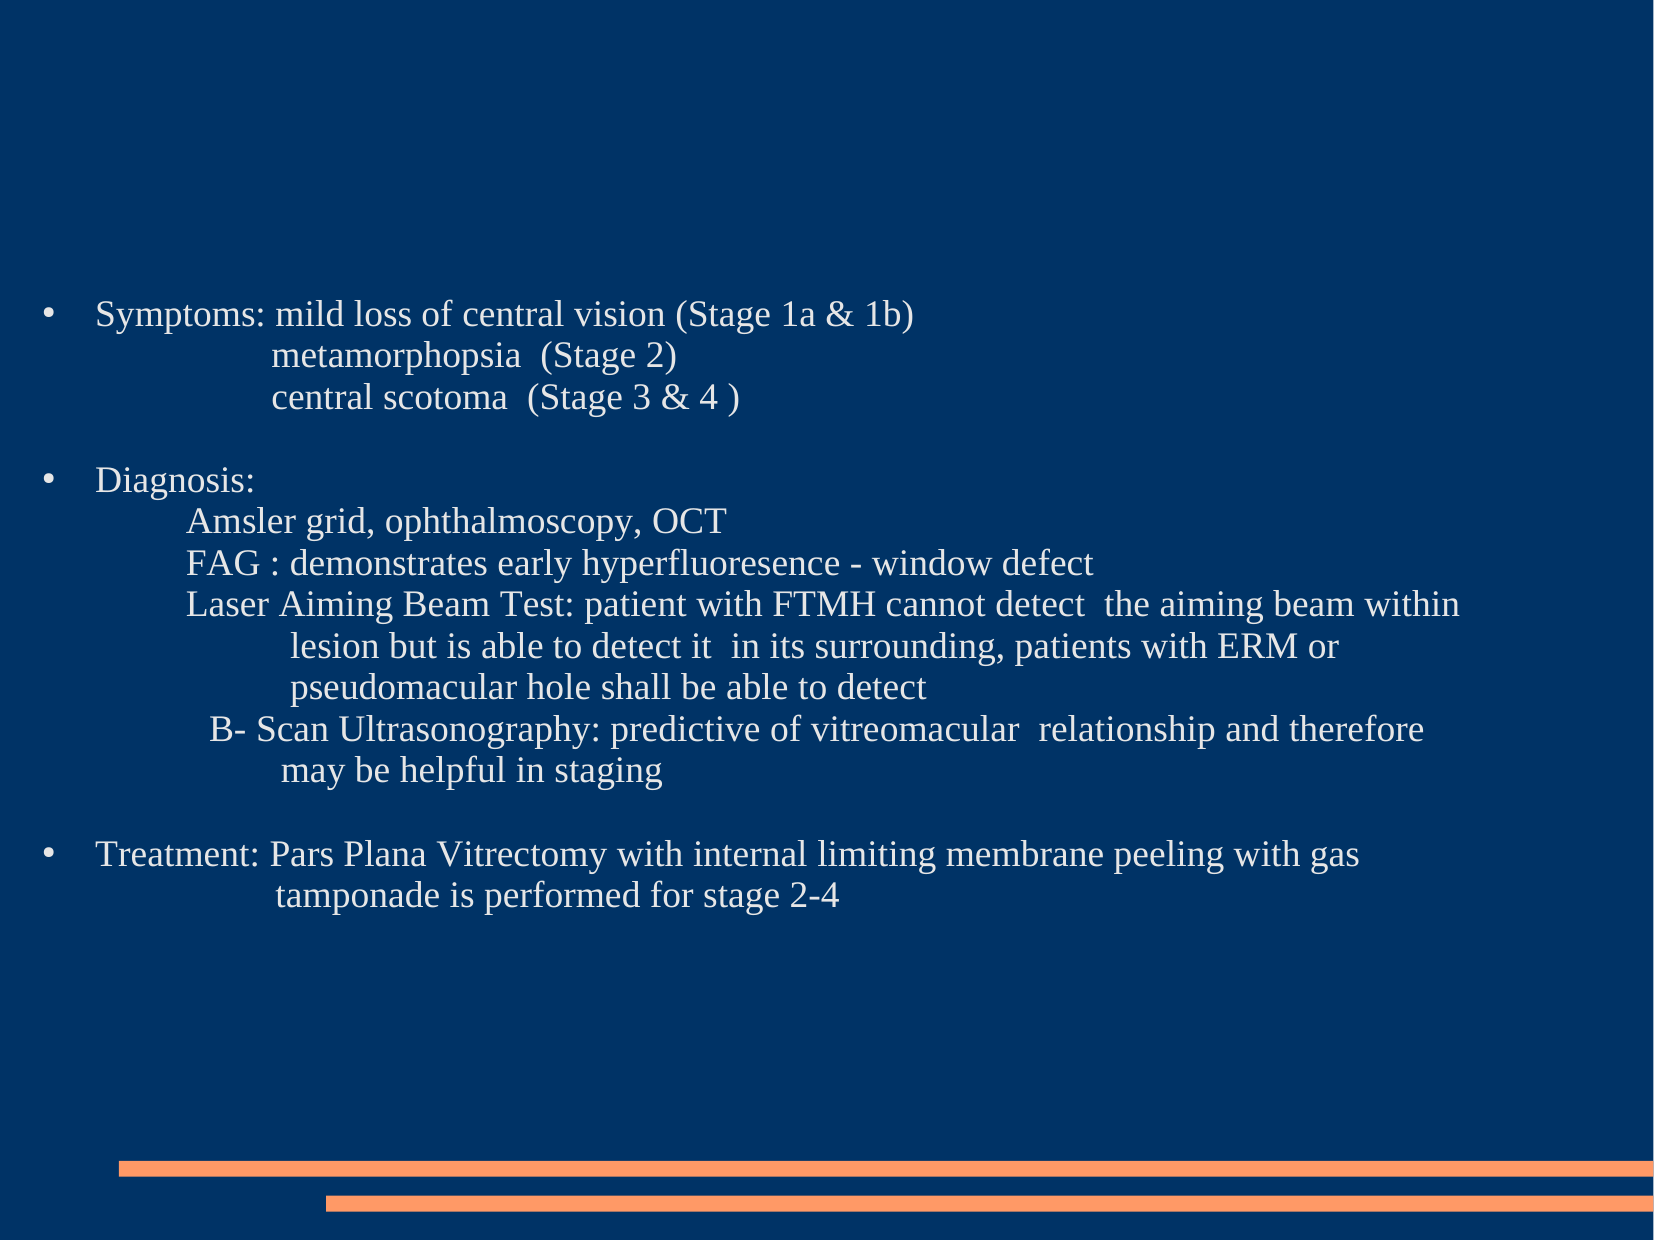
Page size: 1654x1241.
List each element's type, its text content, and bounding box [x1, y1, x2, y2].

list Symptoms: mild loss of central vision (Stage 1a & 1b) metamorphopsia (Stage 2) central scotoma (Stage 3 & 4 ) Diagnosis: Amsler grid, ophthalmoscopy, OCT FAG : demonstrates early hyperfluoresence - window defect Laser Aiming Beam Test: patient with FTMH cannot detect the aiming beam within lesion but is able to detect it in its surrounding, patients with ERM or pseudomacular hole shall be able to detect B- Scan Ultrasonography: predictive of vitreomacular relationship and therefore may be helpful in staging Treatment: Pars Plana Vitrectomy with internal limiting membrane peeling with gas tamponade is performed for stage 2-4 [24, 292, 1464, 1103]
